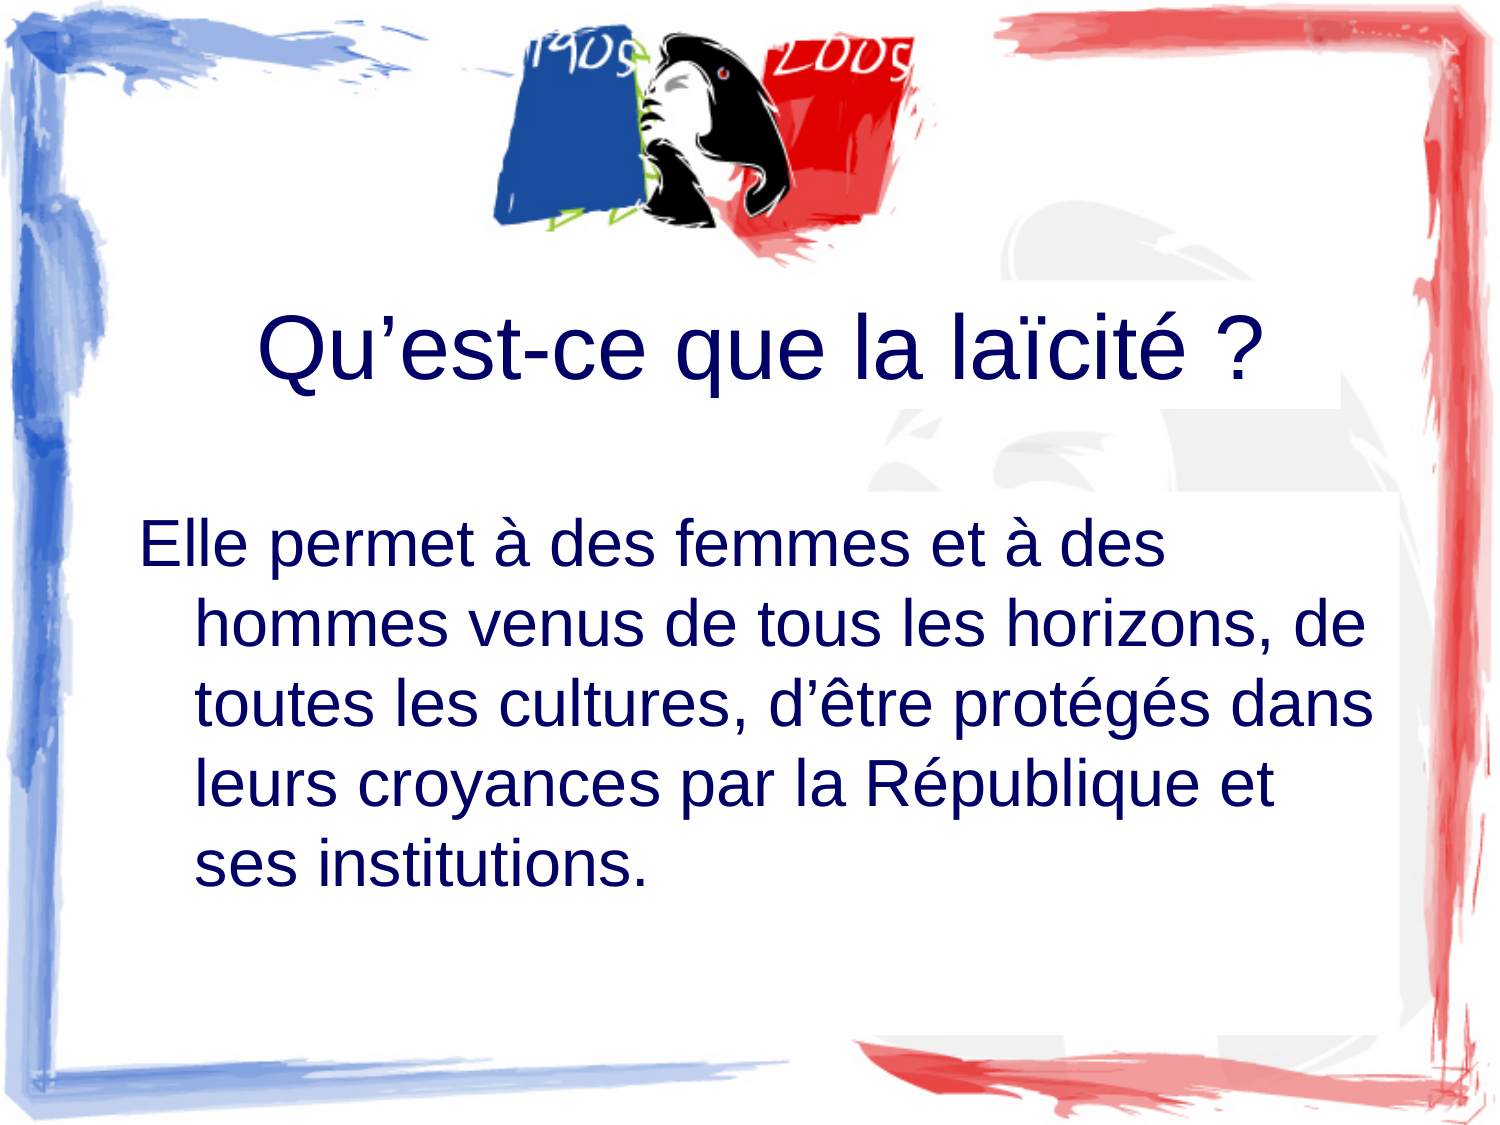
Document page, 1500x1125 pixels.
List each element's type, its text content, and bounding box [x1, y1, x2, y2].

picture [0, 0, 1500, 1125]
title Qu’est-ce que la laïcité ? [183, 280, 1341, 409]
list Elle permet à des femmes et à des hommes venus de tous les horizons, de toutes les cultures, d’être protégés dans leurs croyances par la République et ses institutions. [123, 491, 1400, 1035]
